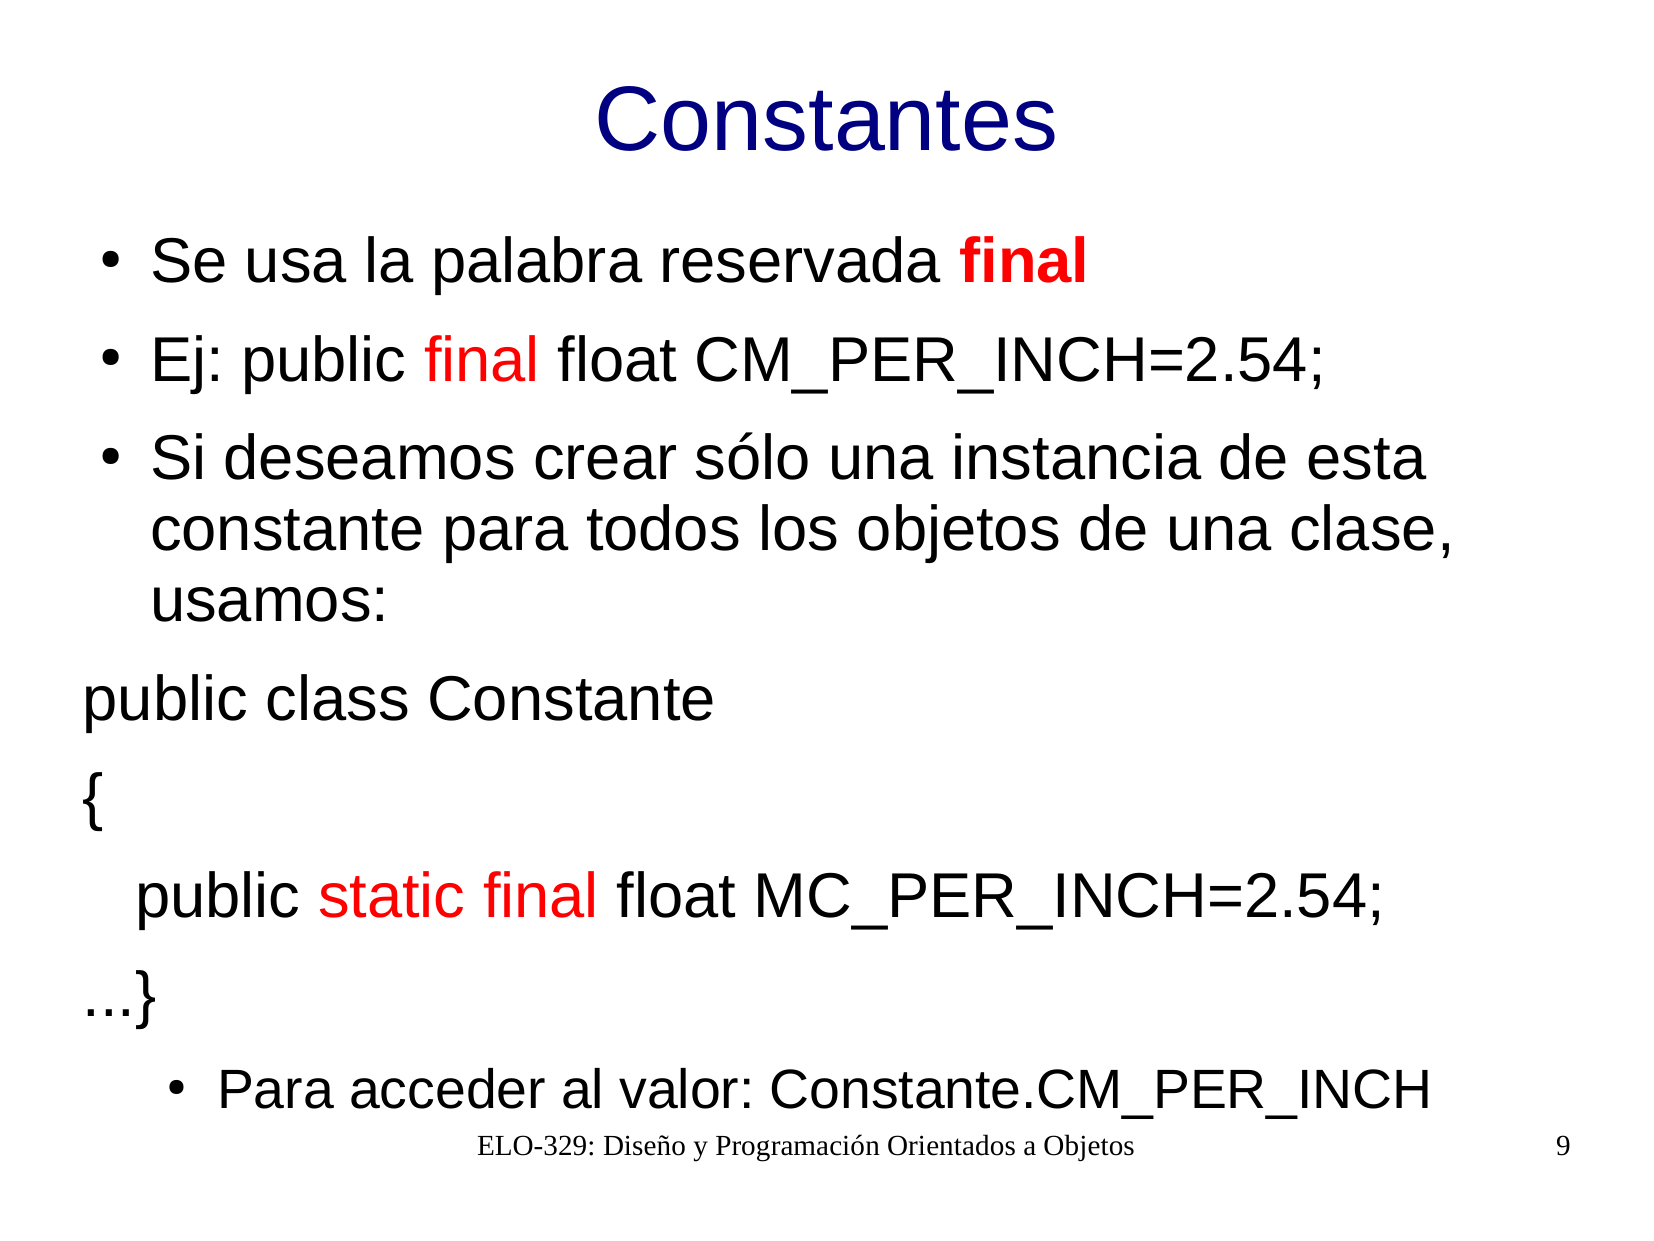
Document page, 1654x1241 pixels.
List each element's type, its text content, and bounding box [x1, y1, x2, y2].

list Se usa la palabra reservada final Ej: public final float CM_PER_INCH=2.54; Si deseamos crear sólo una instancia de esta constante para todos los objetos de una clase, usamos: public class Constante { public static final float MC_PER_INCH=2.54; ...} Para acceder al valor: Constante.CM_PER_INCH [82, 225, 1571, 1126]
title Constantes [82, 56, 1571, 181]
